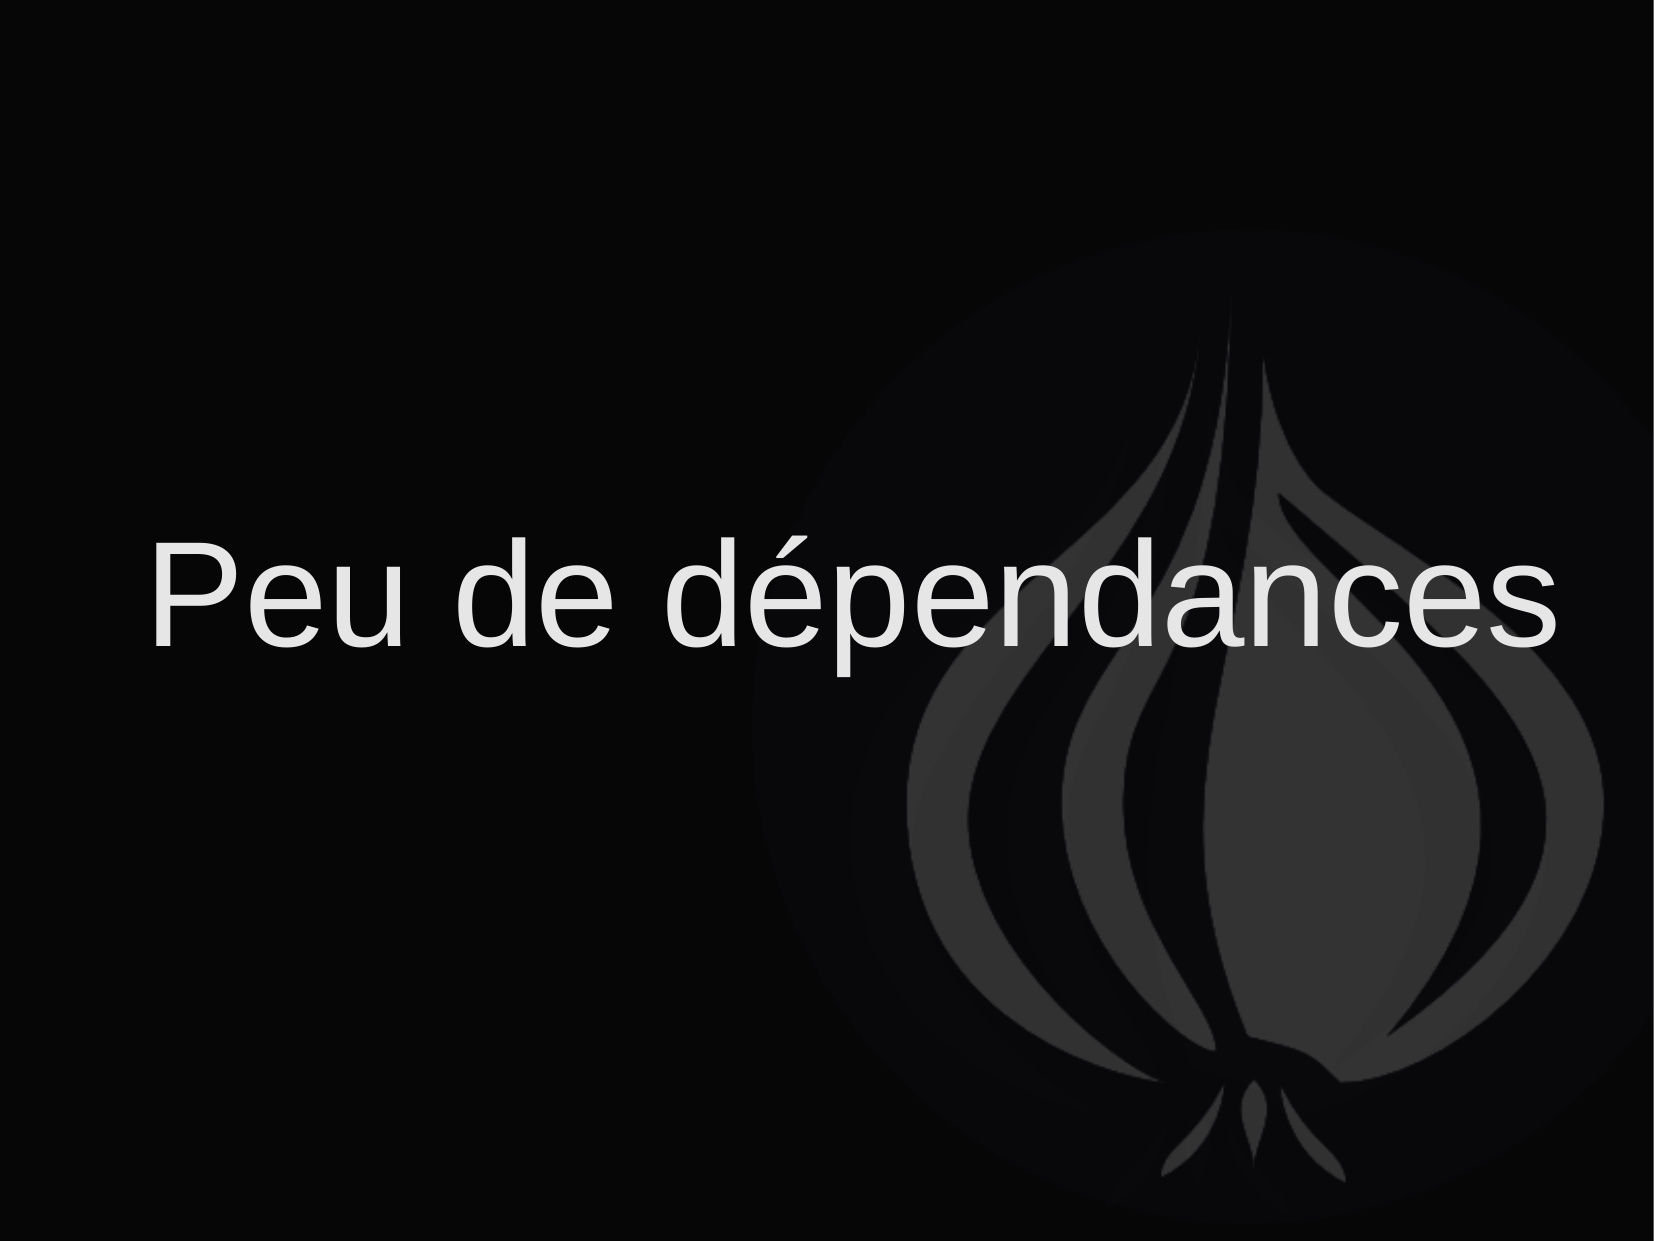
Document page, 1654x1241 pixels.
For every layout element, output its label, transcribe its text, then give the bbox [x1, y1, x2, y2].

subtitle Peu de dépendances [82, 88, 1571, 1102]
picture [0, 0, 1654, 1241]
